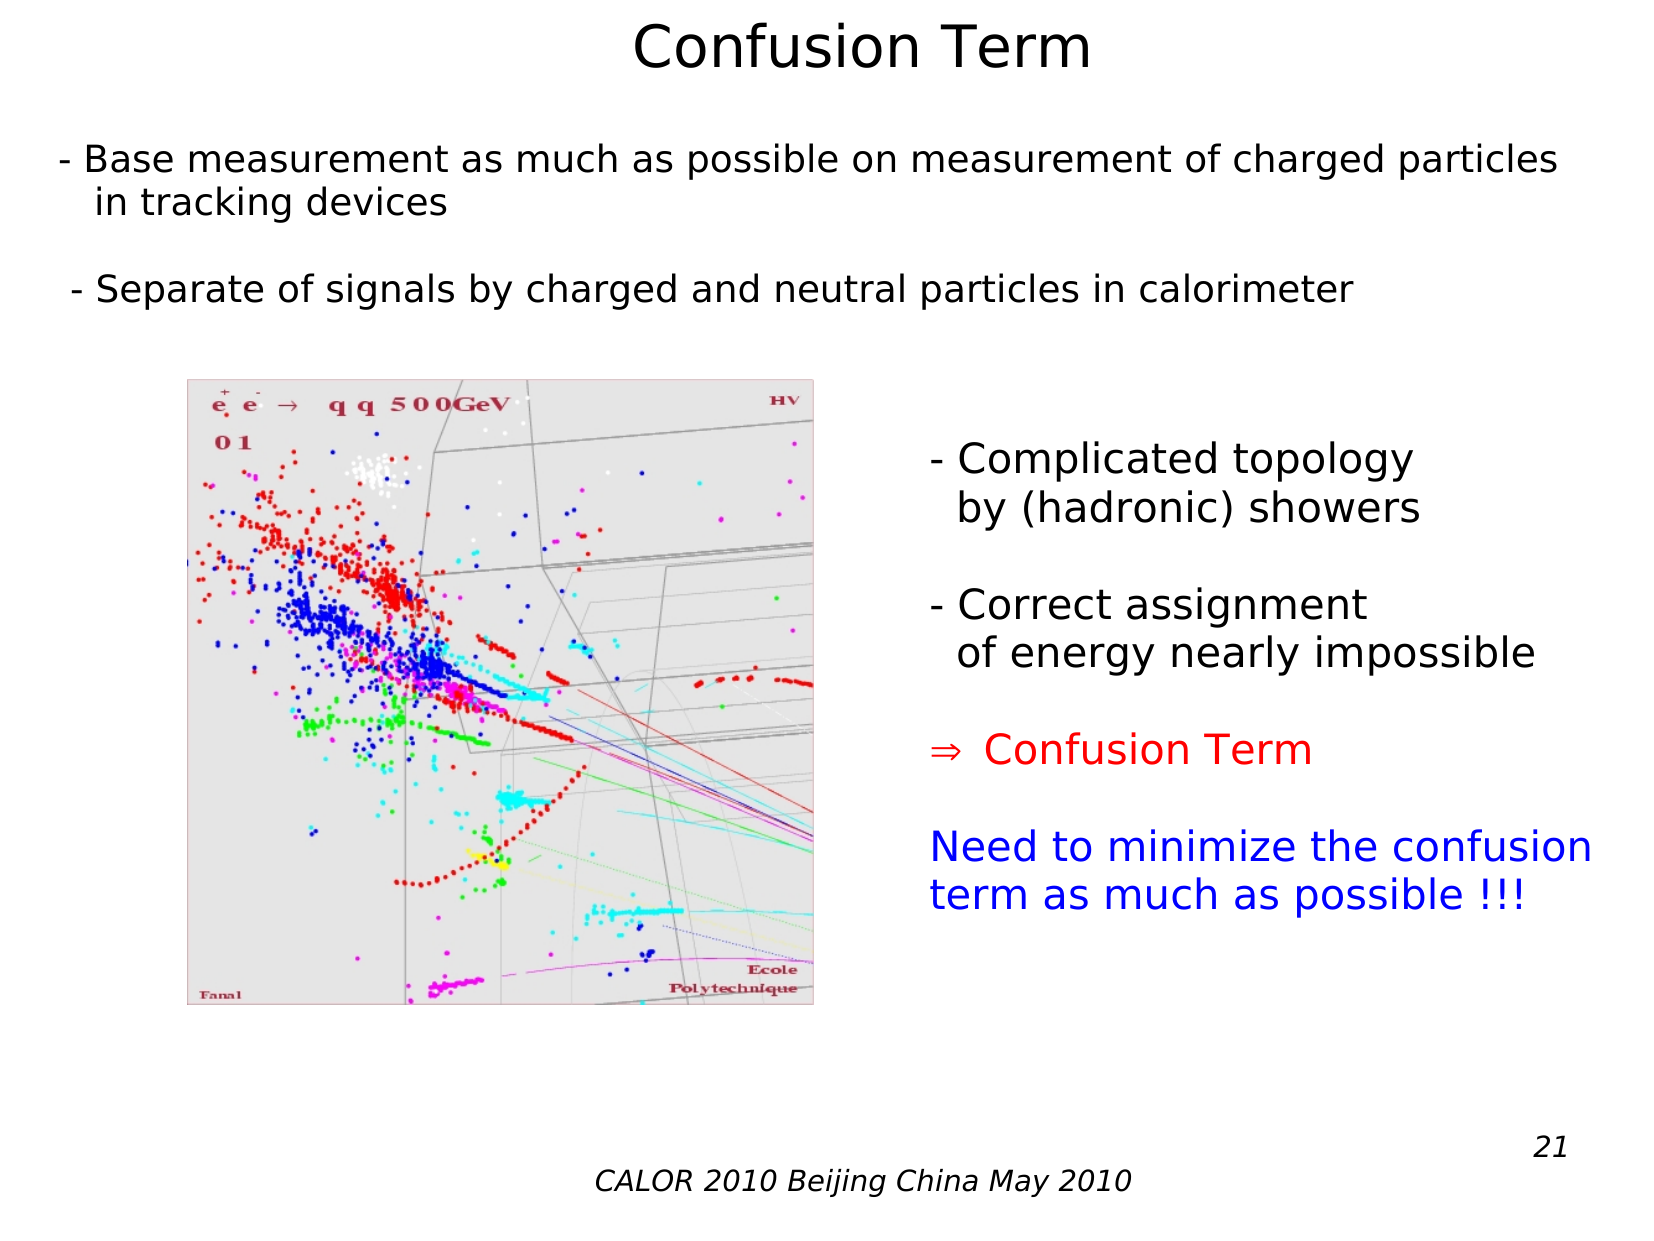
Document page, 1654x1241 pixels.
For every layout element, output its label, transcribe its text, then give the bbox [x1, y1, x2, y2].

text_box Confusion Term [618, 5, 1109, 90]
text_box - Base measurement as much as possible on measurement of charged particles in tracking devices - Separate of signals by charged and neutral particles in calorimeter [43, 130, 1575, 320]
text_box - Complicated topology by (hadronic) showers - Correct assignment of energy nearly impossible ⇒ Confusion Term Need to minimize the confusion term as much as possible !!! [914, 378, 1609, 928]
picture [187, 379, 814, 1005]
